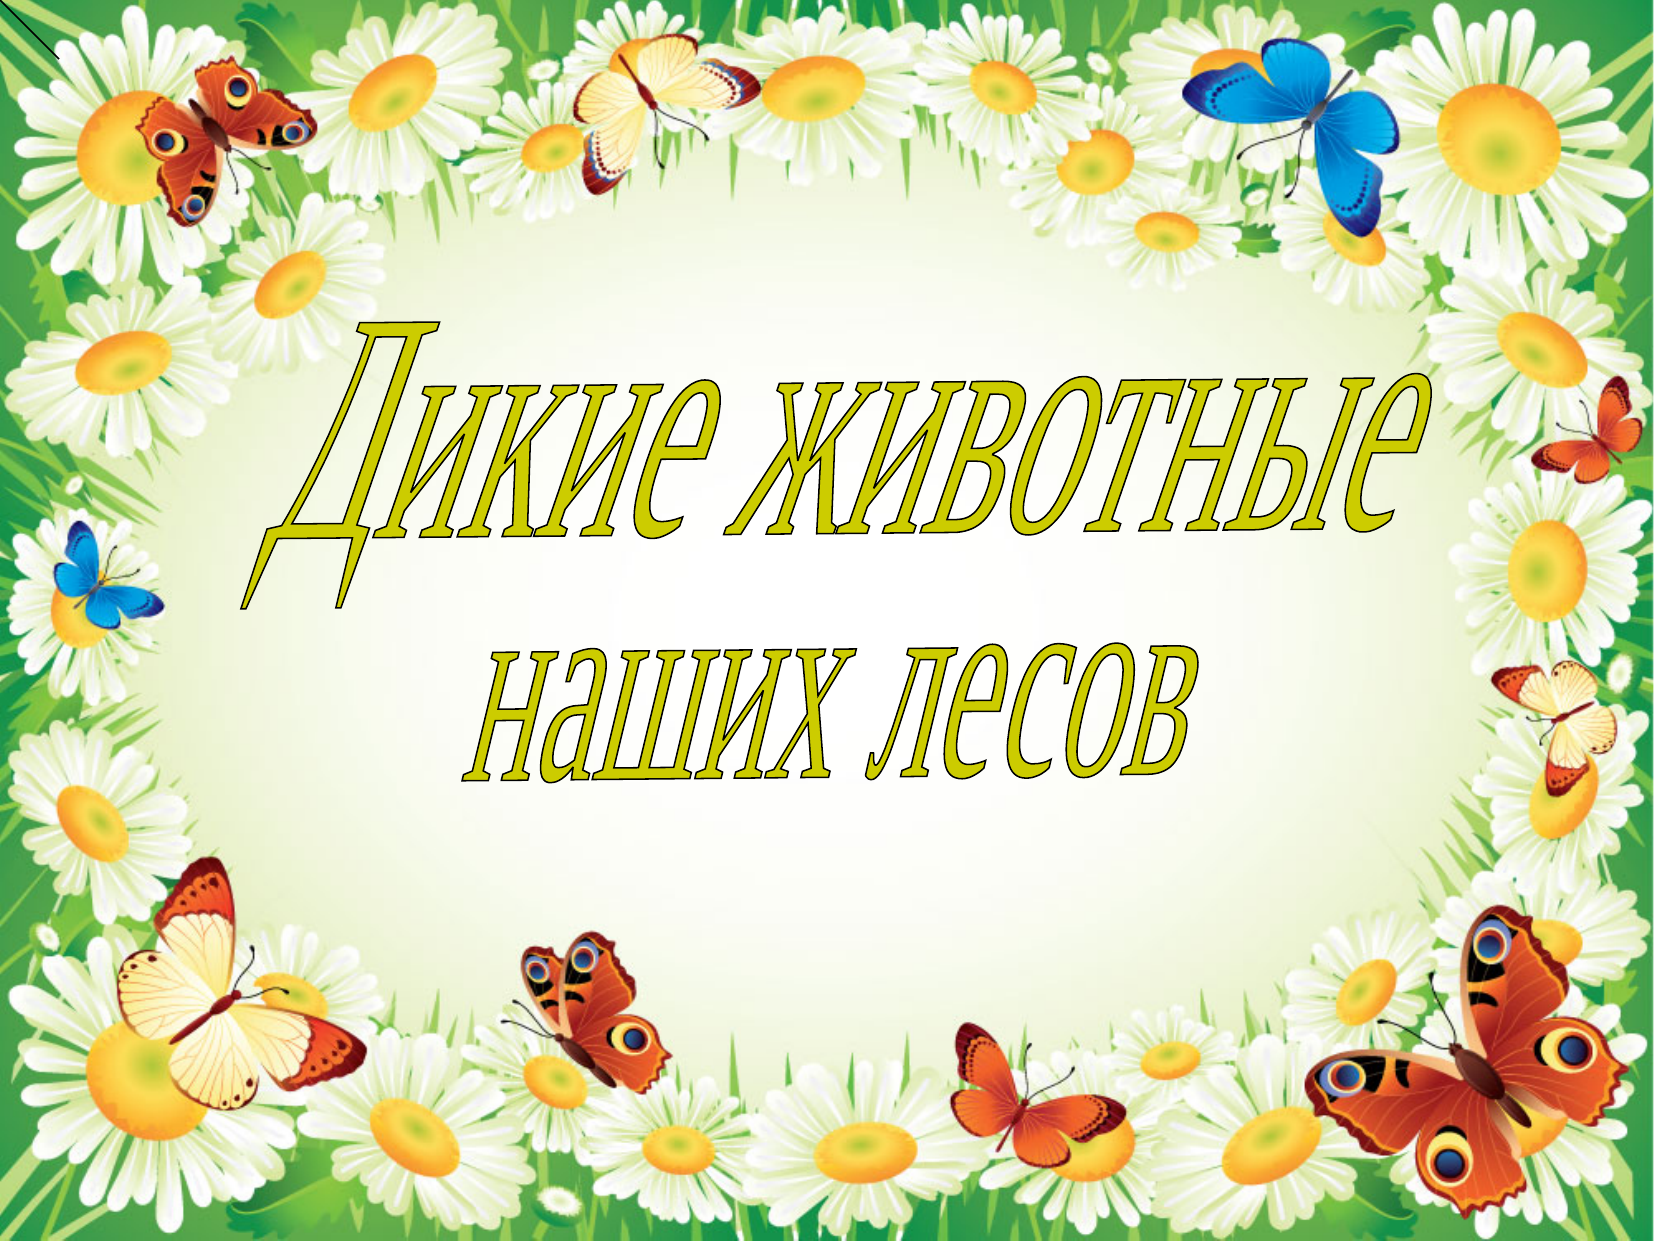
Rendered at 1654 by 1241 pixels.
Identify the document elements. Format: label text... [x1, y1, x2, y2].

text_box Дикие животные [1010, 376, 1102, 535]
text_box наших лесов [694, 649, 792, 779]
text_box наших лесов [865, 647, 958, 780]
text_box Дикие животные [457, 385, 579, 537]
text_box Дикие животные [1223, 378, 1307, 531]
text_box Дикие животные [533, 384, 664, 537]
text_box Дикие животные [1138, 378, 1269, 531]
text_box Дикие животные [372, 385, 503, 538]
text_box Дикие животные [1345, 373, 1432, 532]
text_box наших лесов [1120, 645, 1198, 775]
text_box наших лесов [1007, 643, 1077, 779]
text_box наших лесов [764, 648, 857, 778]
text_box Дикие животные [1084, 379, 1186, 532]
text_box Дикие животные [723, 381, 966, 535]
picture [0, 0, 1654, 1241]
text_box наших лесов [944, 644, 1008, 779]
text_box наших лесов [1066, 643, 1135, 778]
text_box наших лесов [540, 648, 607, 783]
text_box наших лесов [592, 650, 720, 780]
text_box Дикие животные [240, 322, 440, 609]
text_box наших лесов [462, 651, 559, 781]
text_box Дикие животные [920, 381, 1026, 533]
text_box Дикие животные [634, 379, 721, 539]
text_box Дикие животные [1291, 378, 1375, 530]
